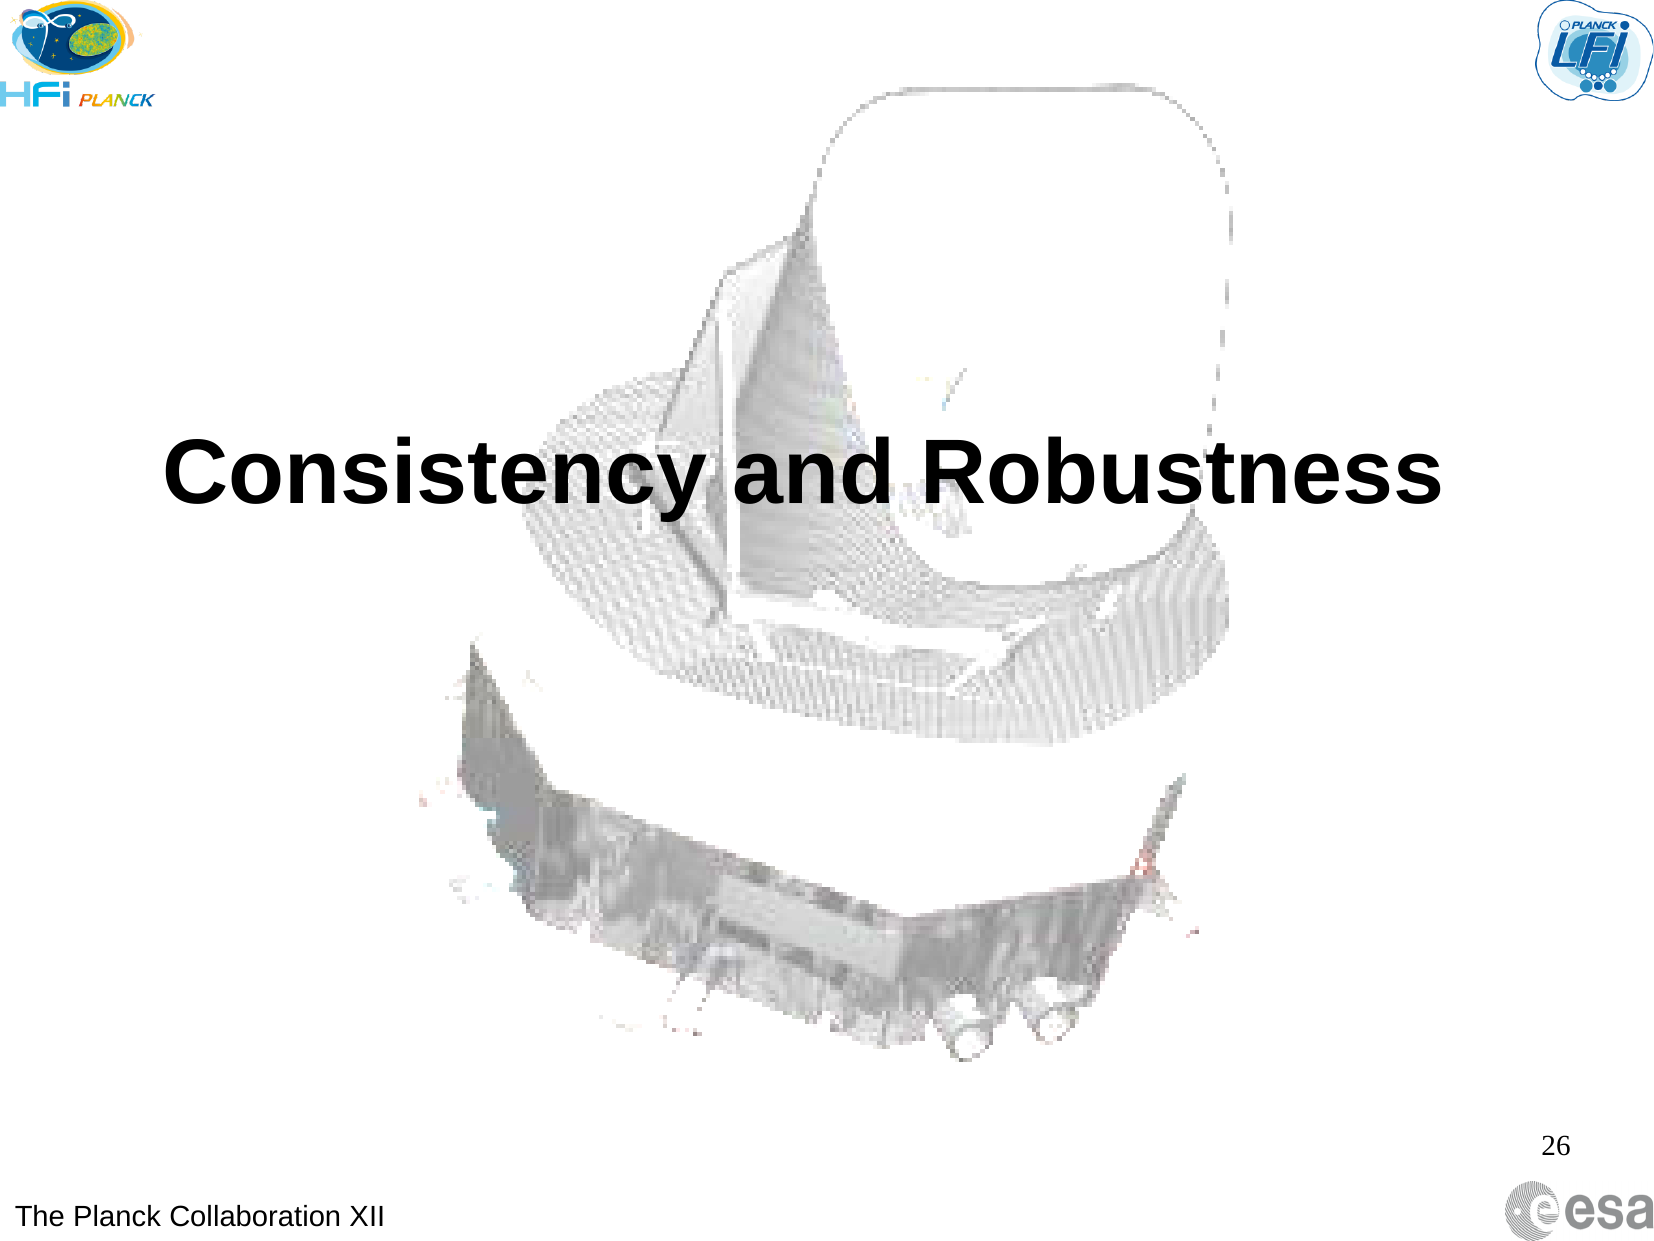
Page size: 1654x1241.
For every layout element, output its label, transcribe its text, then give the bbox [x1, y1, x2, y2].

picture [0, 0, 156, 108]
picture [398, 531, 1255, 1123]
picture [398, 58, 1255, 413]
text_box Consistency and Robustness [147, 413, 1506, 531]
picture [1505, 1181, 1654, 1241]
picture [1535, 0, 1654, 101]
text_box The Planck Collaboration XII [0, 1192, 402, 1241]
